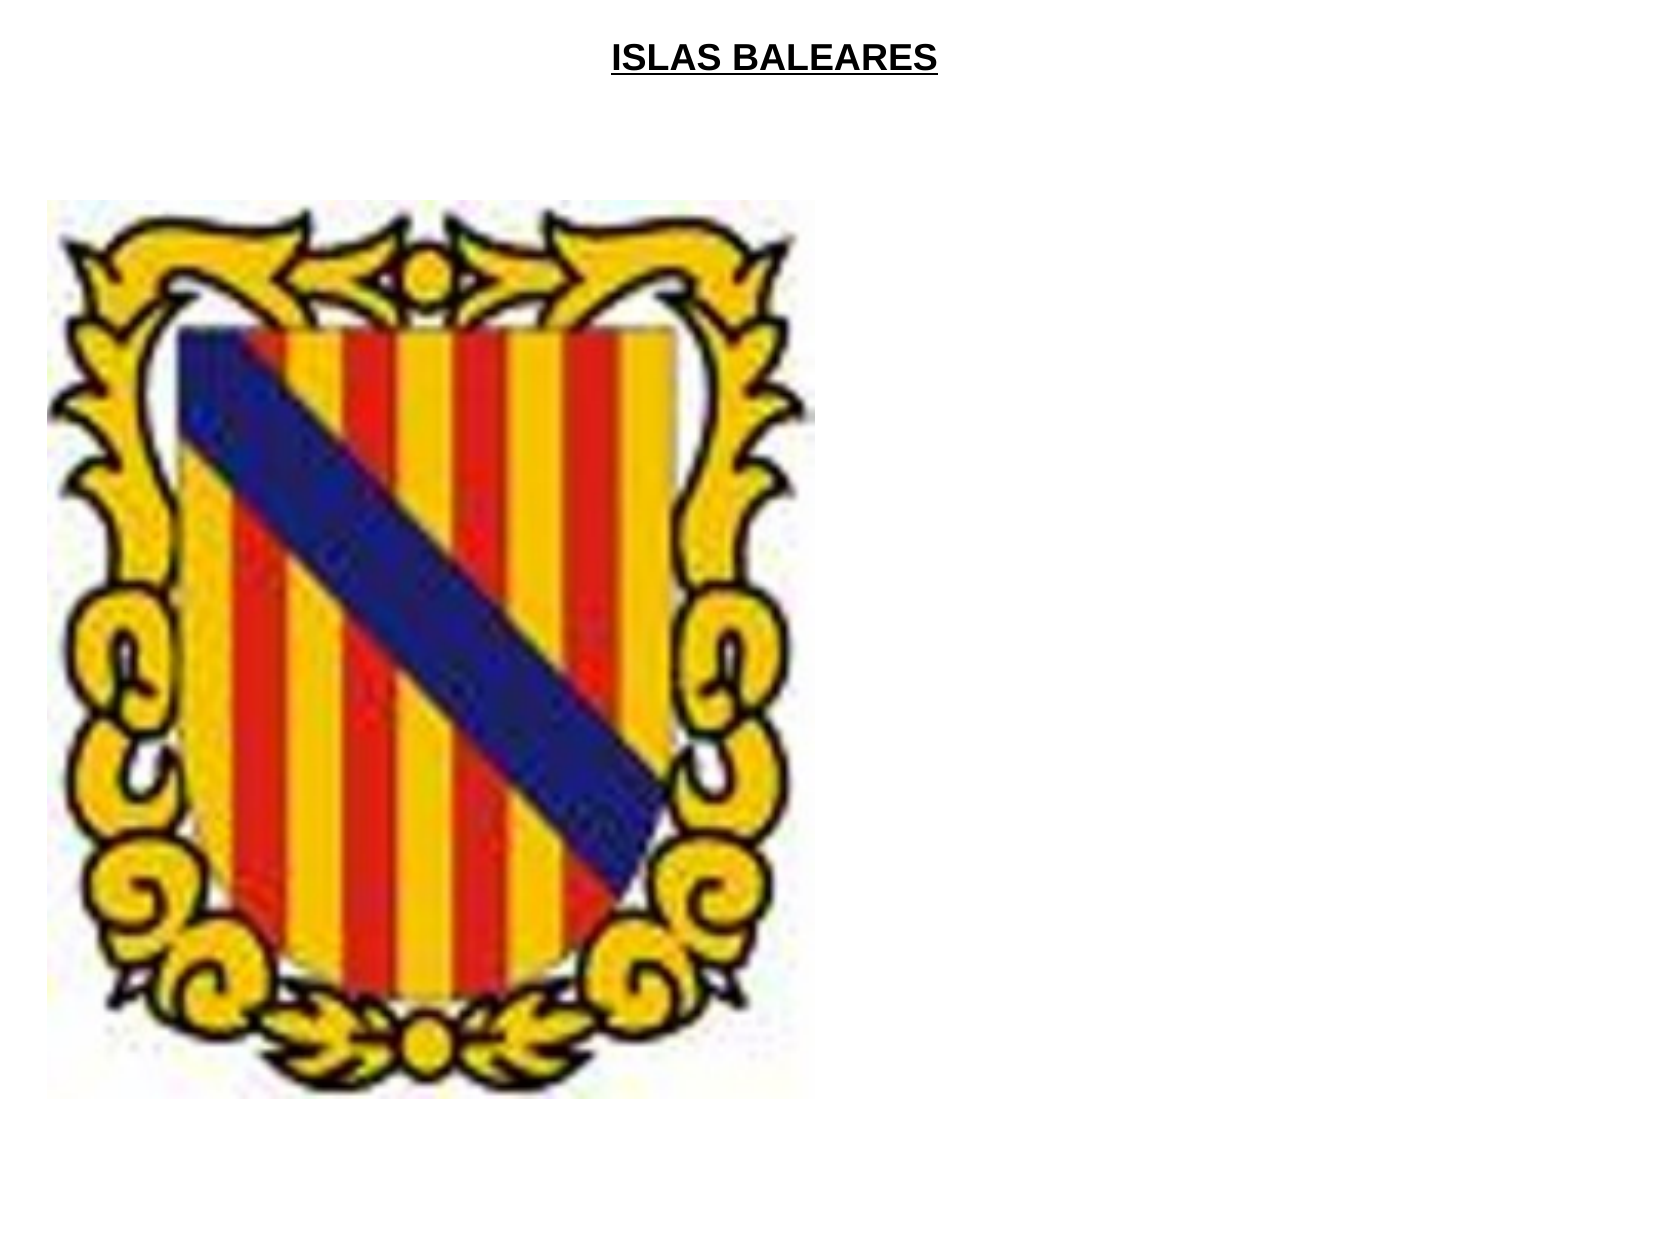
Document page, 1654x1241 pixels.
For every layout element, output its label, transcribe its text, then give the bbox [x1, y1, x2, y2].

text_box ISLAS BALEARES [596, 29, 954, 87]
picture [47, 200, 815, 1099]
